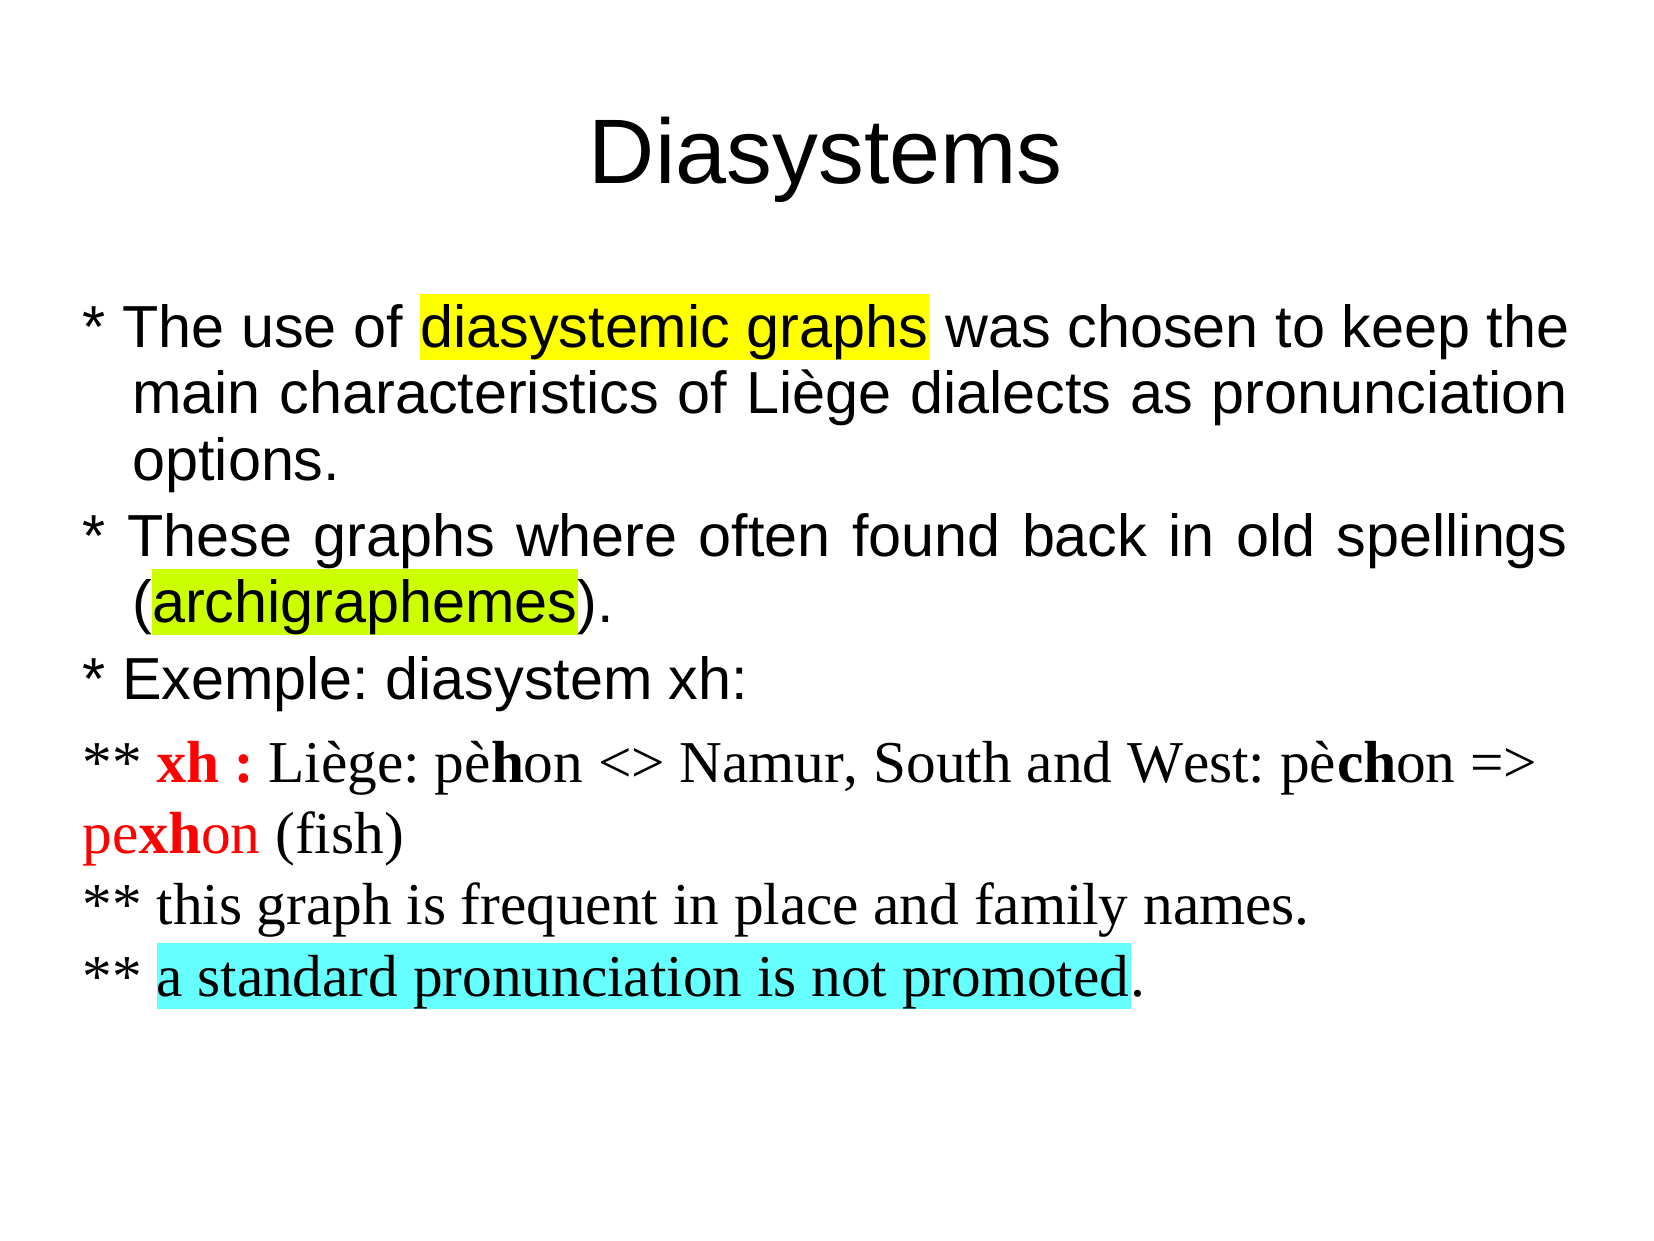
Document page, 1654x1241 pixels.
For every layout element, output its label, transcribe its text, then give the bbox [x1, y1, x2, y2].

title Diasystems [82, 49, 1571, 257]
list * The use of diasystemic graphs was chosen to keep the main characteristics of Liège dialects as pronunciation options. * These graphs where often found back in old spellings (archigraphemes). * Exemple: diasystem xh: ** xh : Liège: pèhon <> Namur, South and West: pèchon => pexhon (fish) ** this graph is frequent in place and family names. ** a standard pronunciation is not promoted. [82, 290, 1571, 1010]
